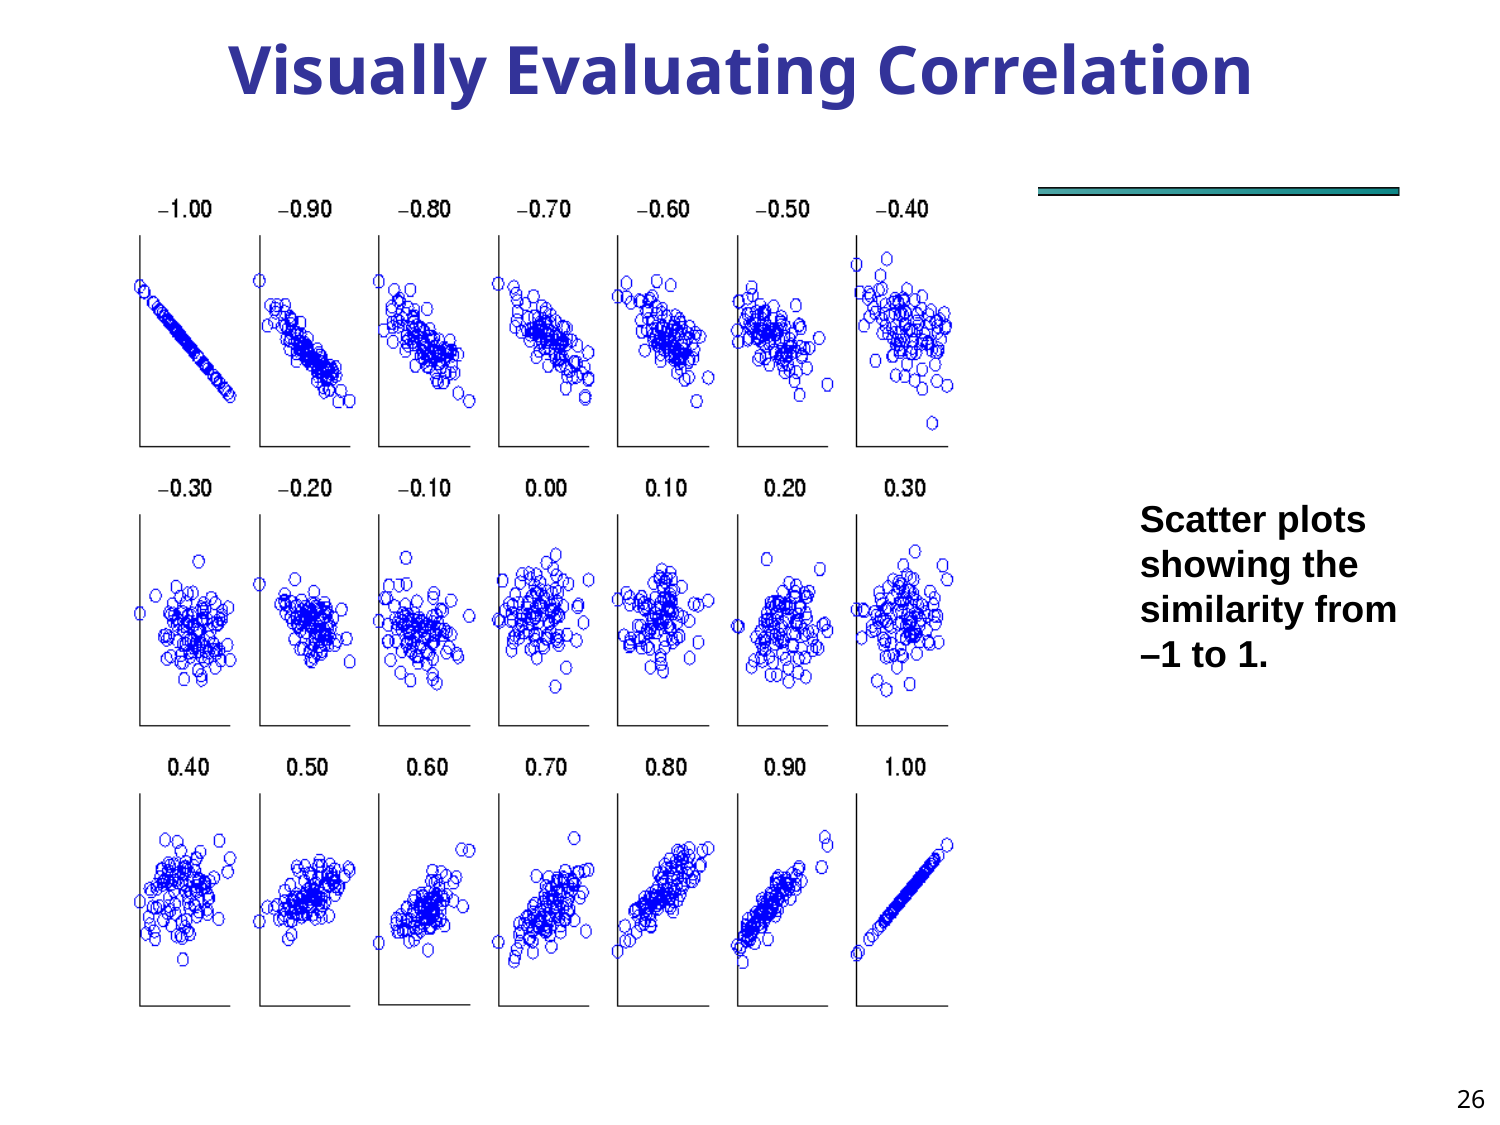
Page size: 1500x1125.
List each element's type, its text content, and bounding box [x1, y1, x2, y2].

text_box <number> [1187, 1062, 1500, 1125]
text_box Scatter plots showing the similarity from –1 to 1. [1125, 487, 1426, 683]
chart [37, 162, 1038, 1046]
title Visually Evaluating Correlation [62, 20, 1421, 116]
